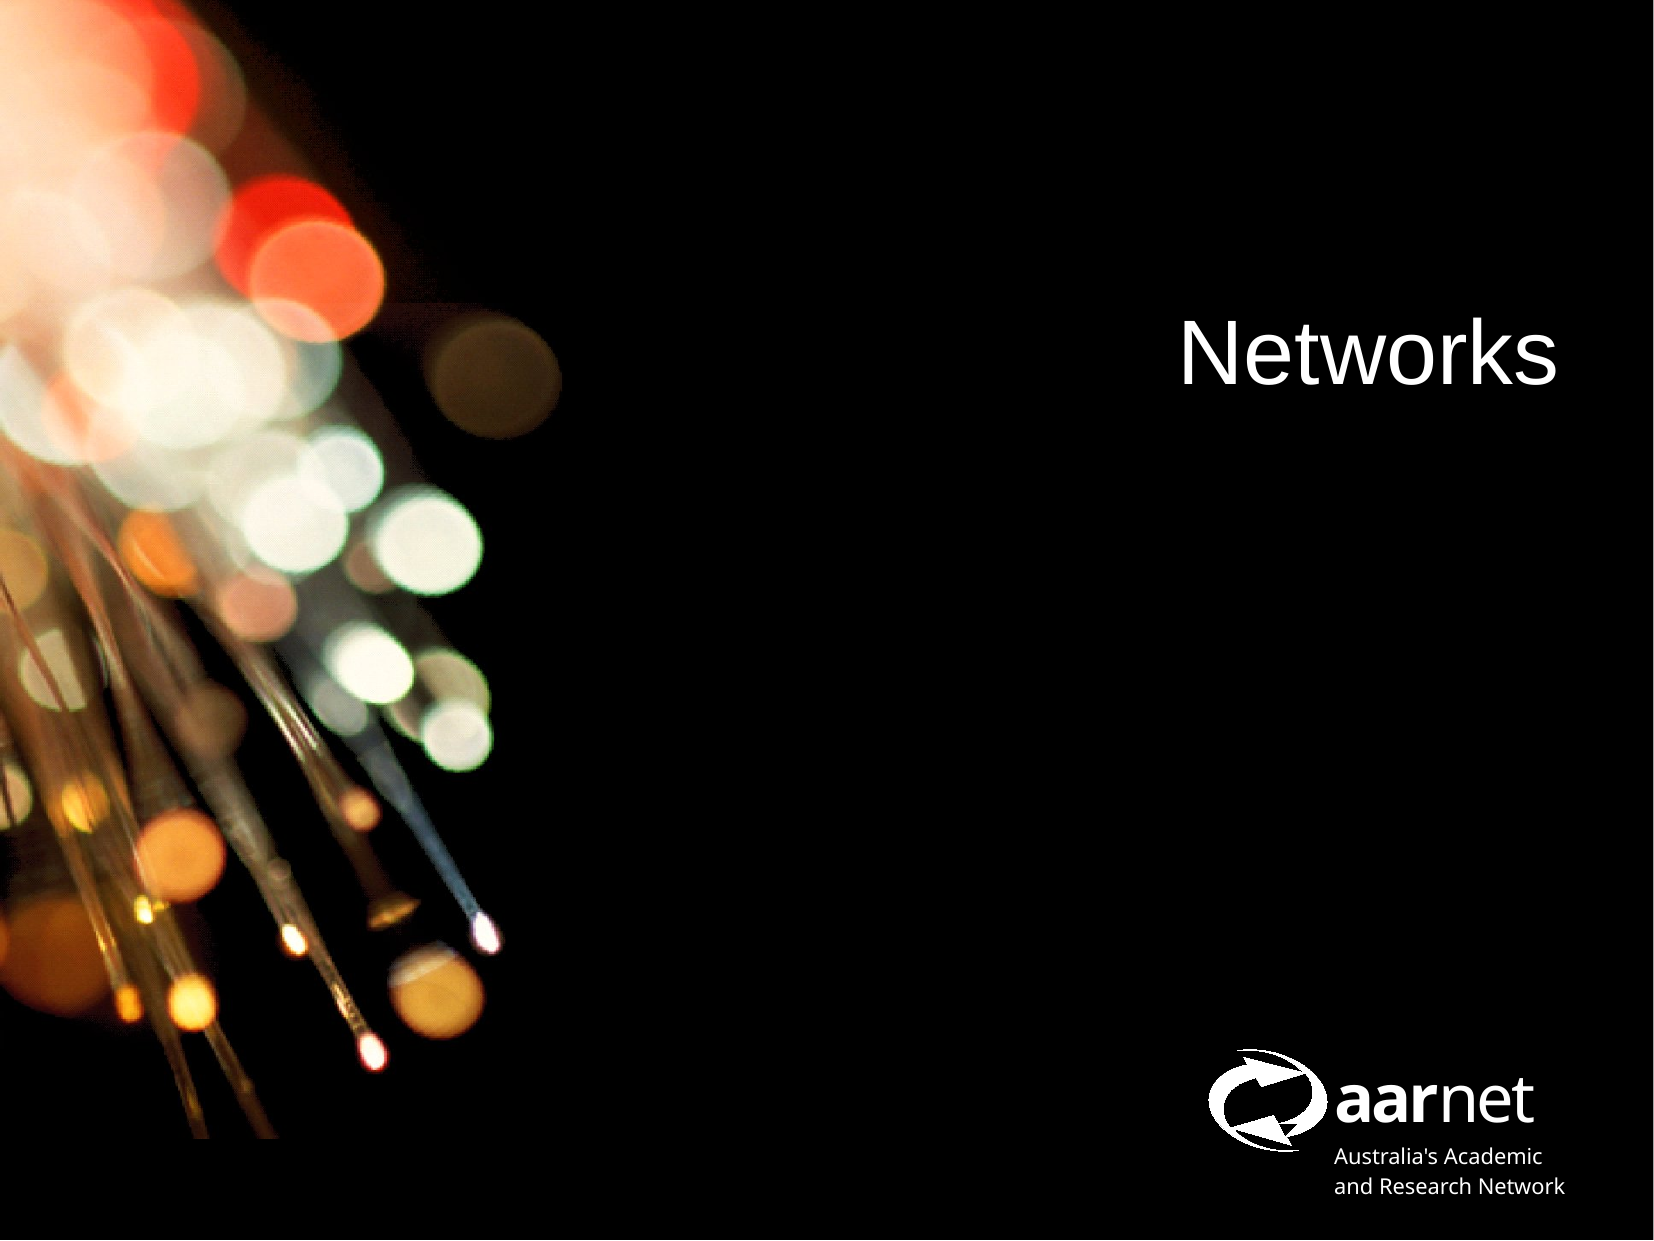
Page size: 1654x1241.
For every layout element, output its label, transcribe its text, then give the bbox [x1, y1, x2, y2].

text_box [1208, 1049, 1328, 1152]
title Networks [554, 195, 1561, 510]
picture [0, 0, 564, 1139]
text_box aarnet Australia's Academic and Research Network [1319, 1043, 1595, 1192]
